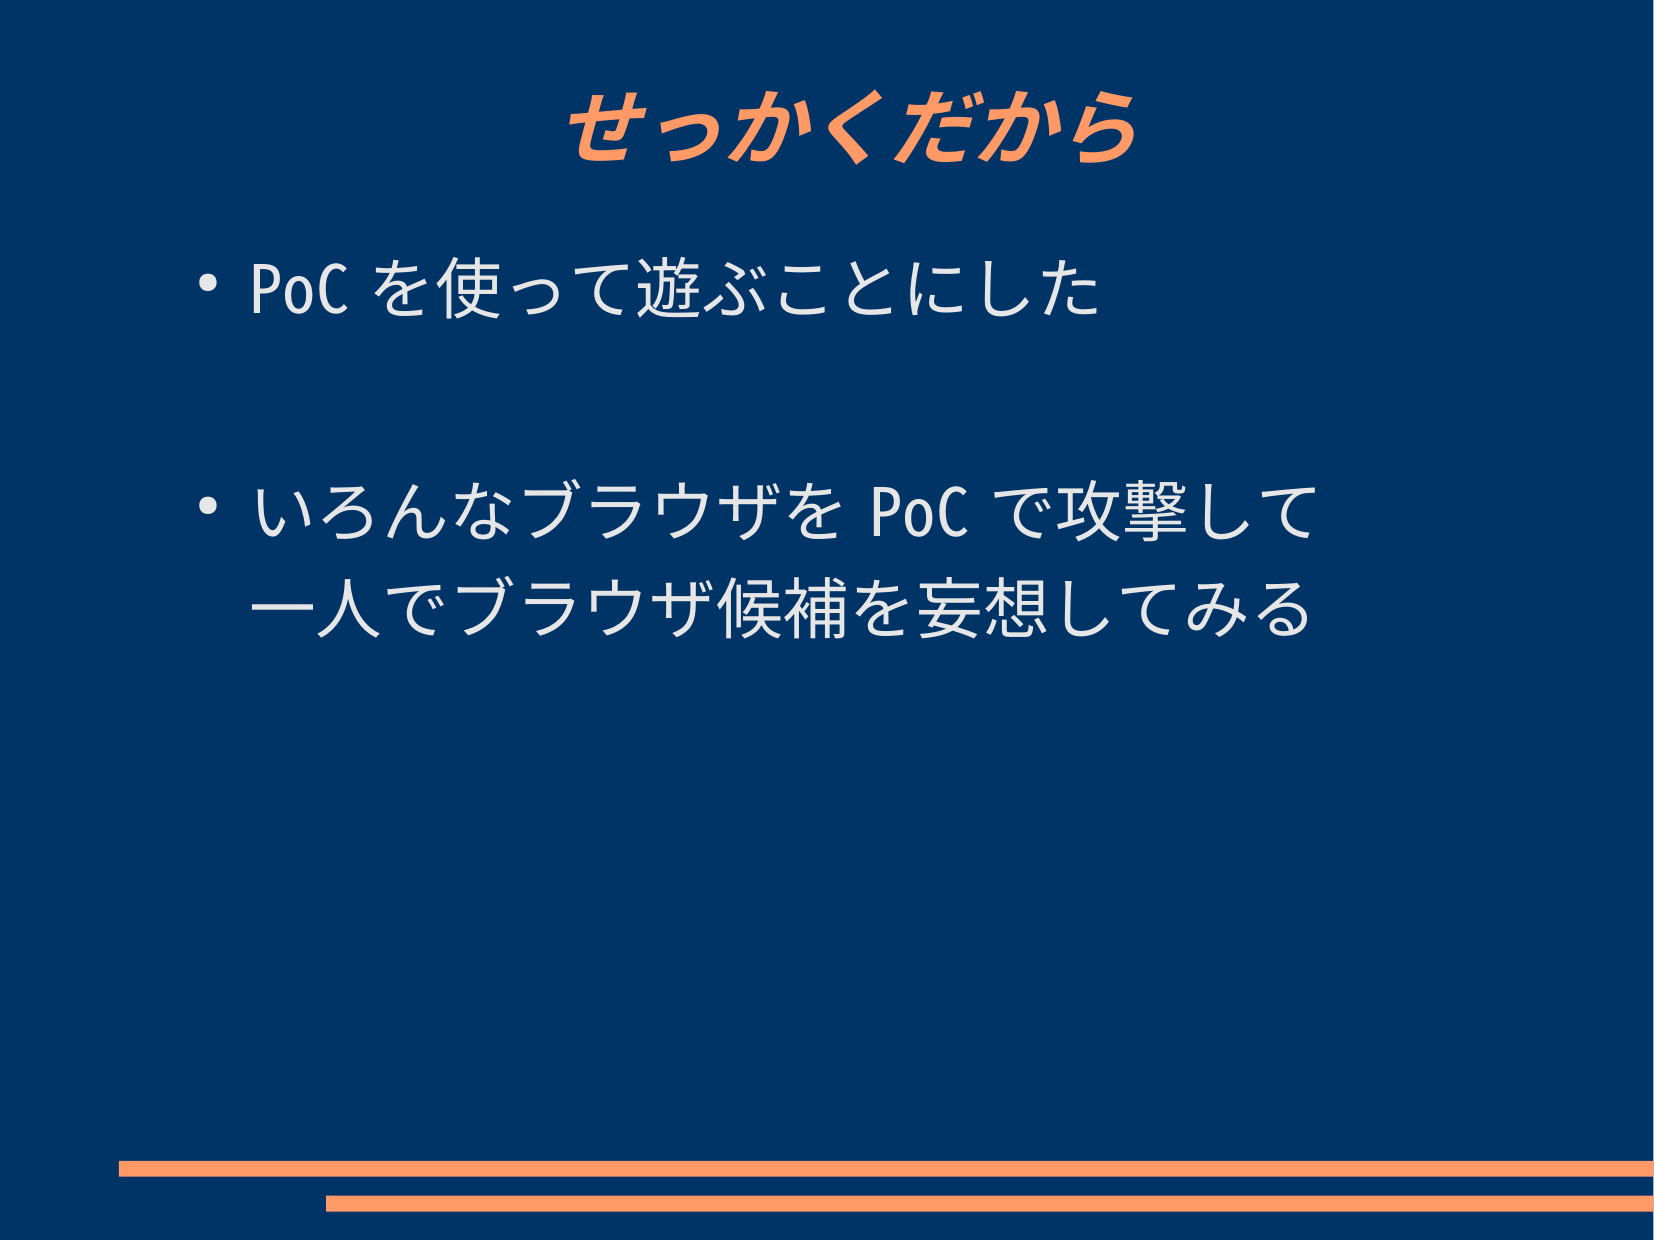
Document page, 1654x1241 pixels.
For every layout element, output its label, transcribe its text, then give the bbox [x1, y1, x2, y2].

list PoCを使って遊ぶことにした いろんなブラウザをPoCで攻撃して 一人でブラウザ候補を妄想してみる [178, 236, 1569, 1018]
title せっかくだから [121, 19, 1534, 227]
